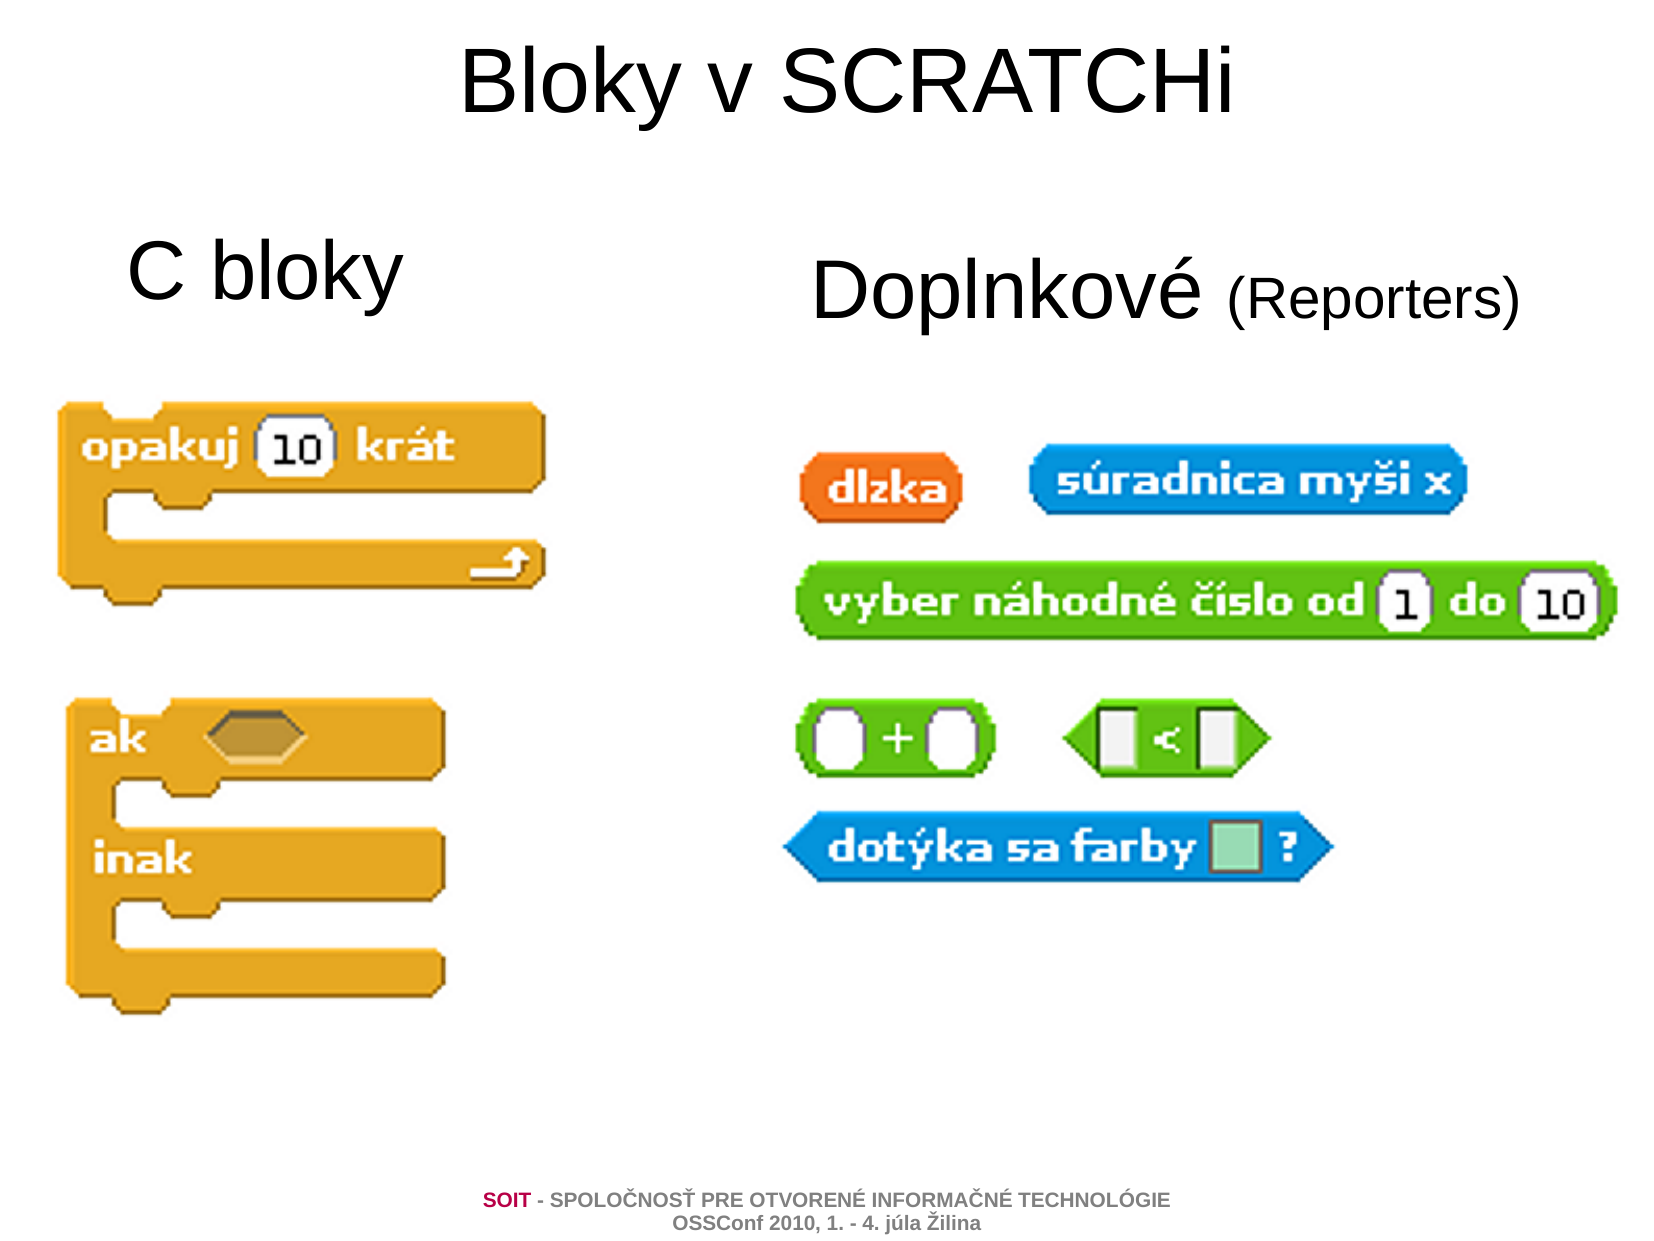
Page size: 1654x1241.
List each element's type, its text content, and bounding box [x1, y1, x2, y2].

text_box Doplnkové (Reporters) [767, 236, 1565, 345]
text_box C bloky [88, 216, 443, 325]
title Bloky v SCRATCHi [103, 29, 1592, 133]
picture [29, 375, 590, 1034]
picture [767, 411, 1643, 916]
text_box SOIT - SPOLOČNOSŤ PRE OTVORENÉ INFORMAČNÉ TECHNOLÓGIE OSSConf 2010, 1. - 4. júla Žilina [59, 1181, 1595, 1241]
